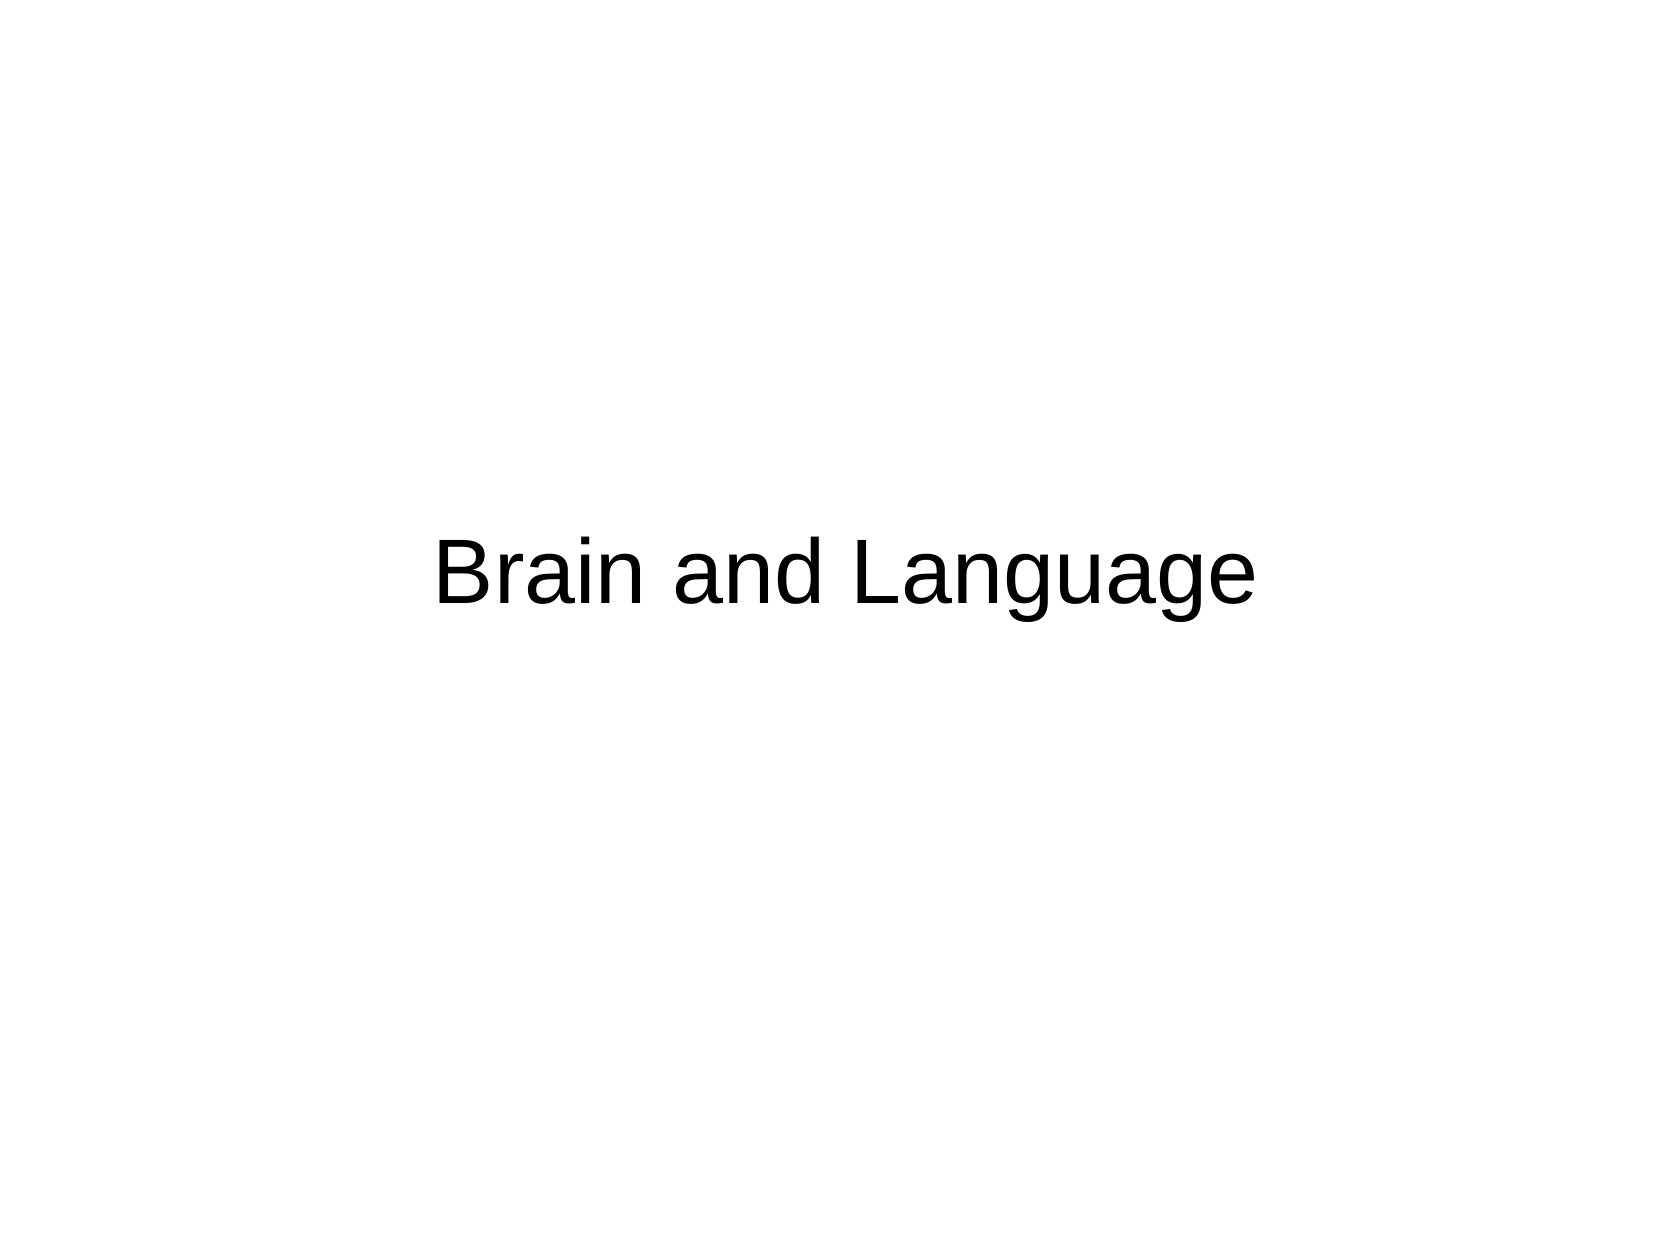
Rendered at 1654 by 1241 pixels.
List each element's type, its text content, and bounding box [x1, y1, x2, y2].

title Brain and Language [101, 467, 1591, 676]
